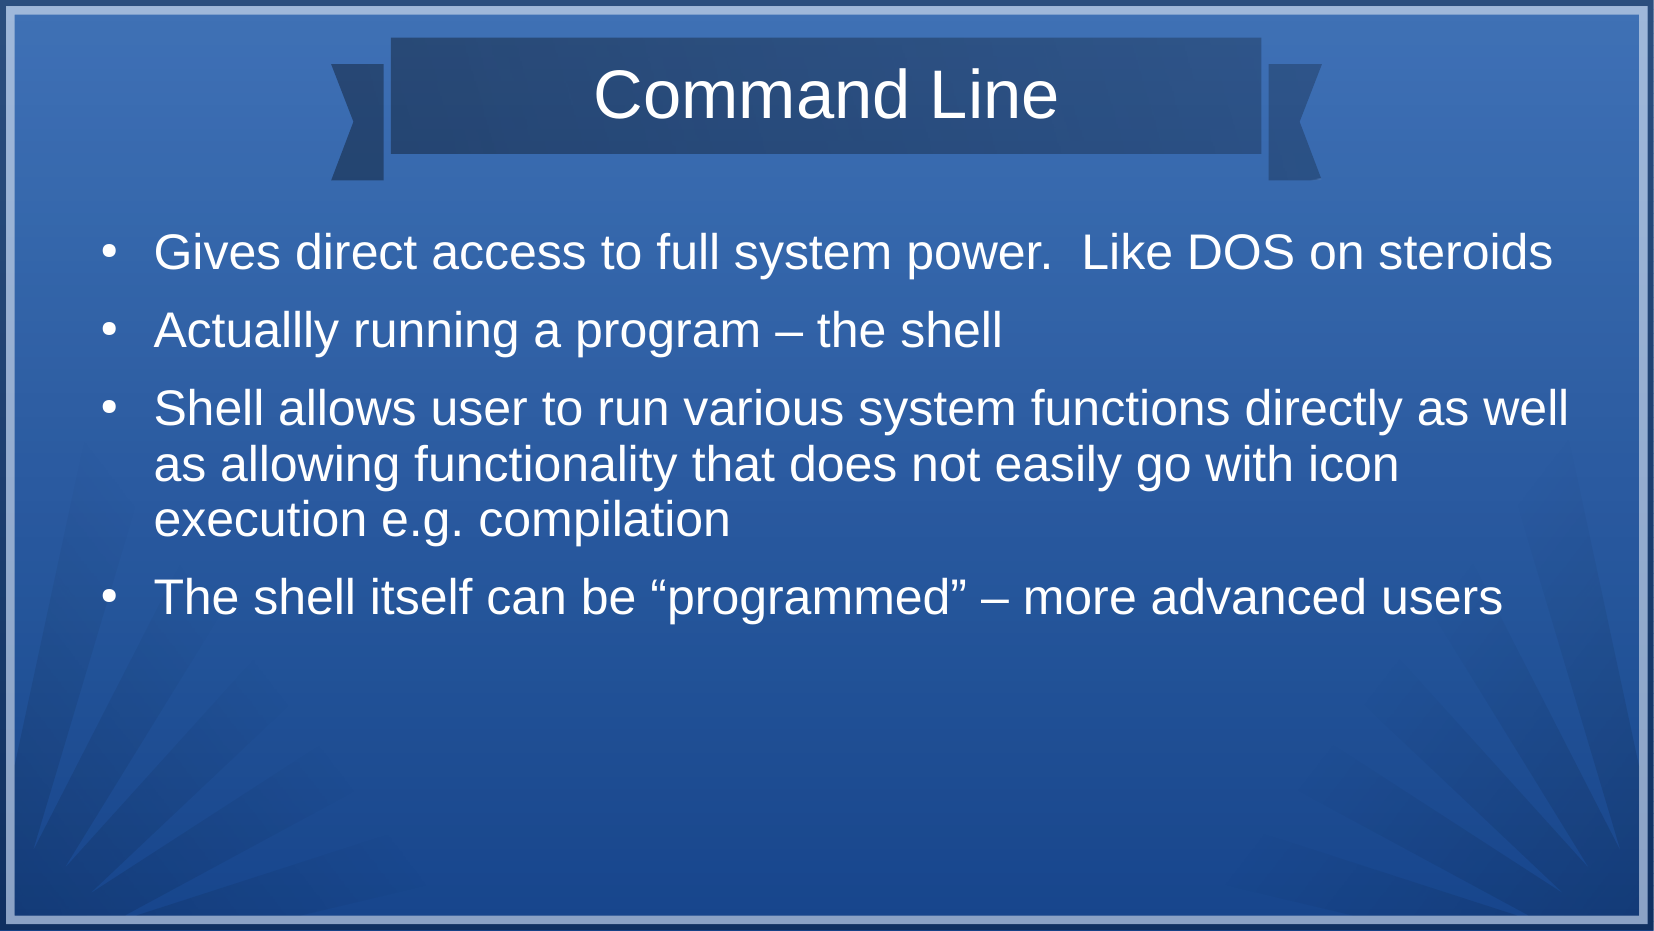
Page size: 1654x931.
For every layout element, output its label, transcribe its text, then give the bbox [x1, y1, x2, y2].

list Gives direct access to full system power. Like DOS on steroids Actuallly running a program – the shell Shell allows user to run various system functions directly as well as allowing functionality that does not easily go with icon execution e.g. compilation The shell itself can be “programmed” – more advanced users [82, 224, 1571, 848]
title Command Line [389, 35, 1264, 154]
